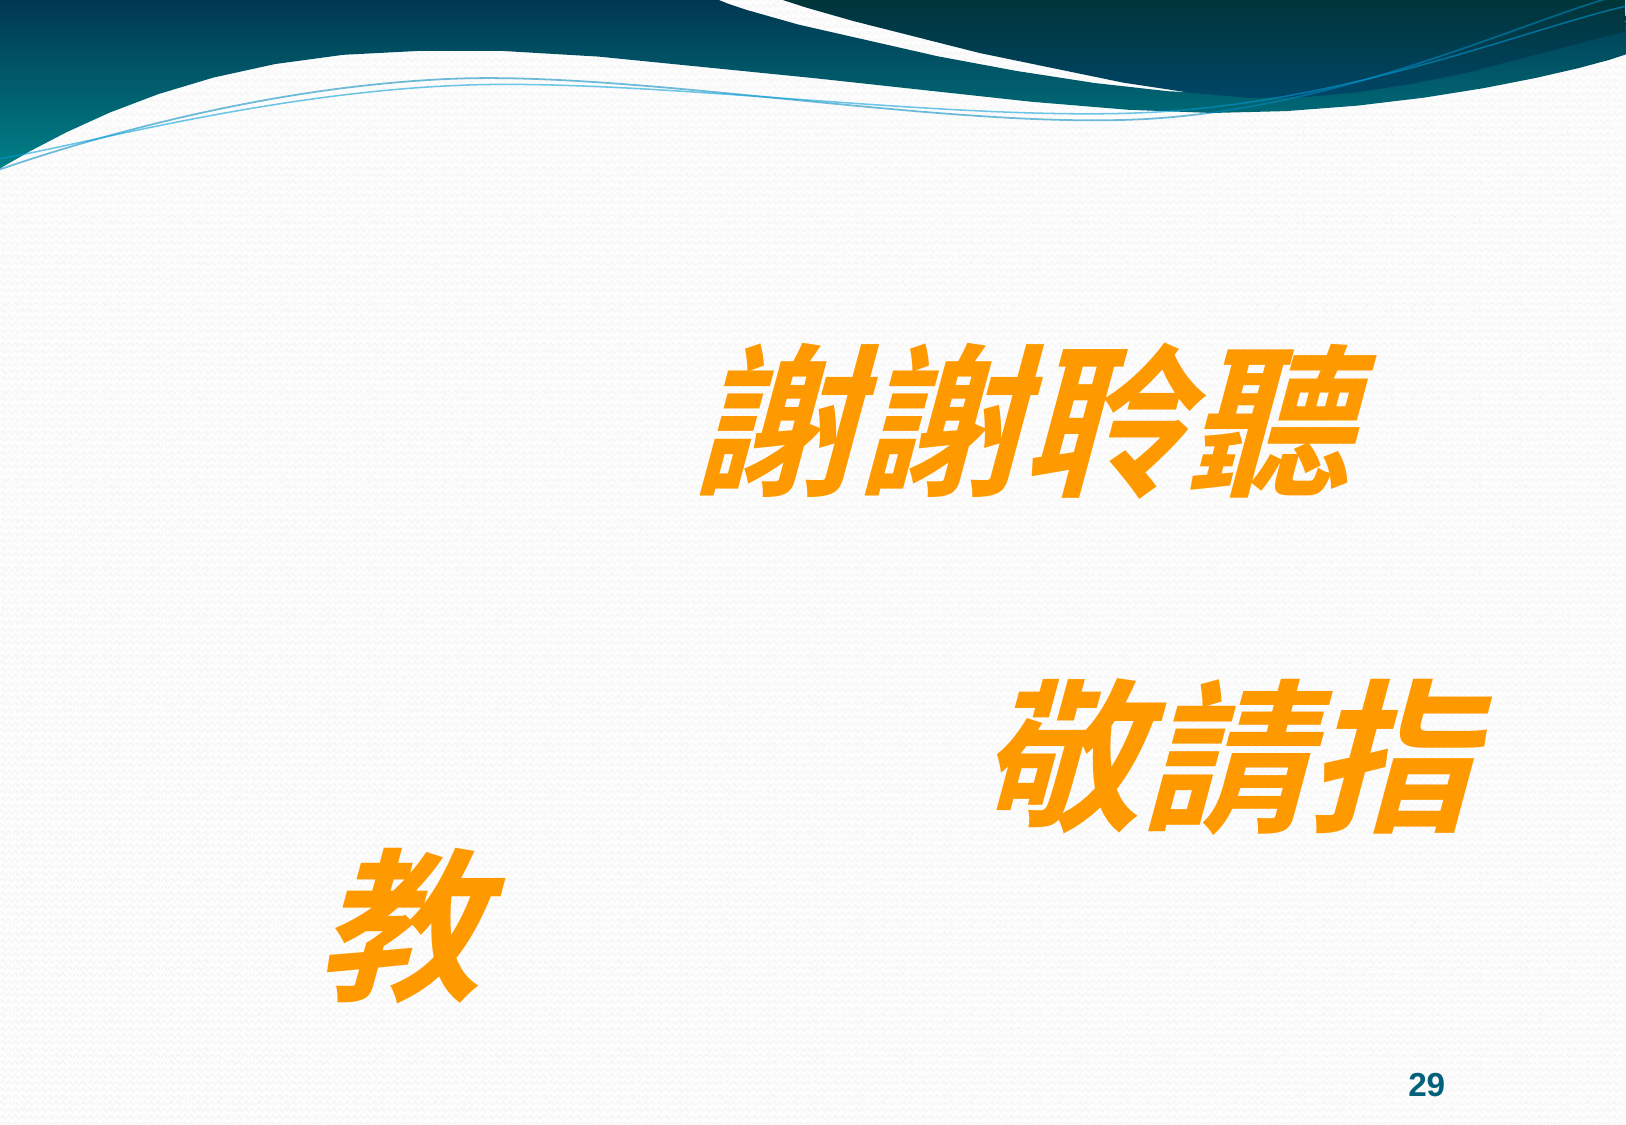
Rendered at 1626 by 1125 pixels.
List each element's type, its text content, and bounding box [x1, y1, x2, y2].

text_box [1408, 1042, 1544, 1103]
list 謝謝聆聽 敬請指教 [103, 207, 1512, 1038]
title [81, 115, 1544, 304]
